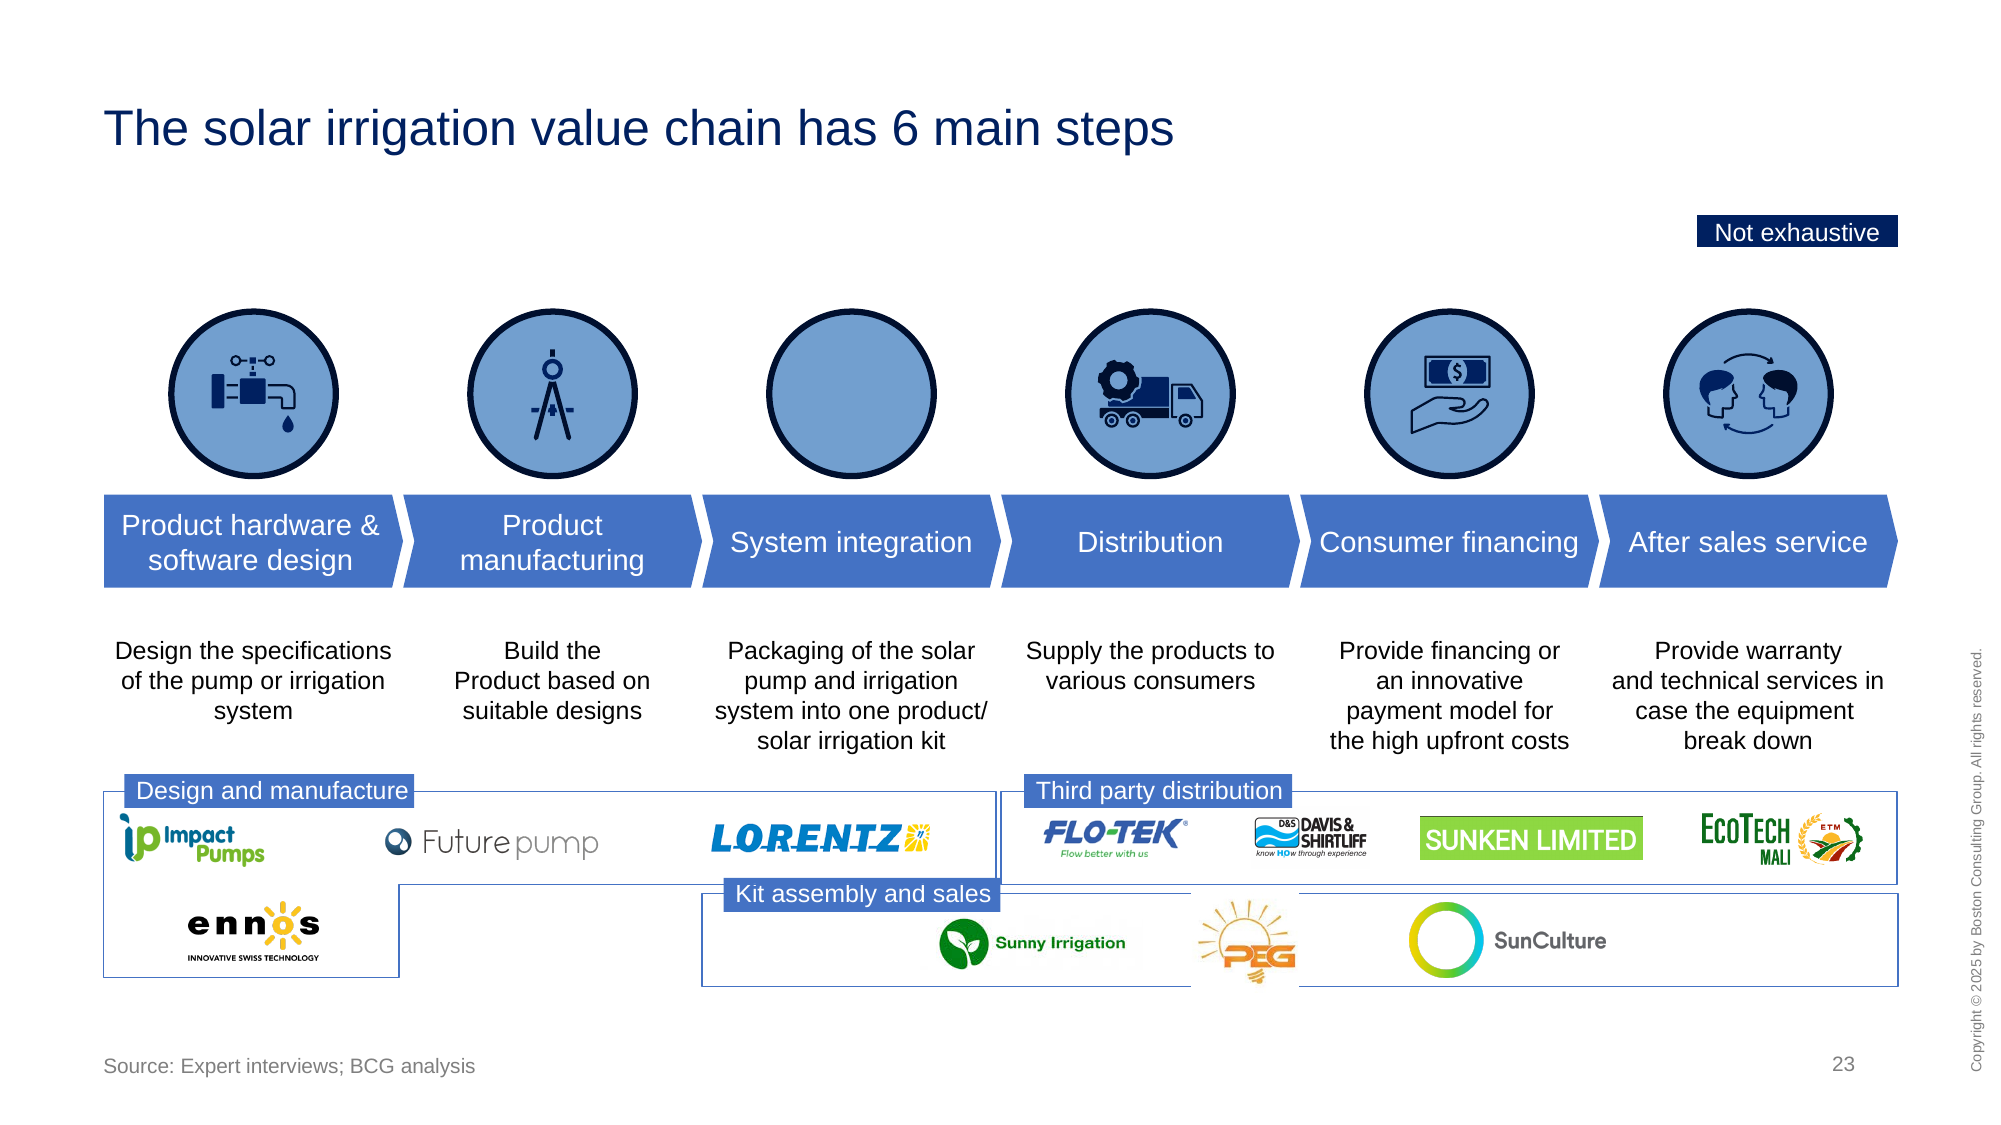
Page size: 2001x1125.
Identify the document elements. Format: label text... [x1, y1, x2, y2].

text_box Kit assembly and sales [723, 877, 1001, 912]
text_box Source: Expert interviews; BCG analysis [103, 1056, 1585, 1078]
text_box Product manufacturing [403, 494, 703, 588]
text_box Design and manufacture [124, 774, 415, 808]
text_box Provide warranty and technical services in case the equipment break down [1599, 634, 1898, 767]
picture [1692, 807, 1869, 869]
picture [920, 915, 1143, 970]
picture [1191, 889, 1299, 993]
picture [365, 806, 619, 877]
text_box Build the Product based on suitable designs [403, 634, 702, 767]
text_box [1367, 311, 1532, 477]
picture [1420, 816, 1643, 860]
text_box Design the specifications of the pump or irrigation system [104, 634, 403, 767]
picture [1029, 808, 1202, 871]
text_box Provide financing or an innovative payment model for the high upfront costs [1300, 634, 1599, 767]
text_box Consumer financing [1300, 494, 1600, 588]
picture [1251, 806, 1370, 870]
text_box Supply the products to various consumers [1001, 634, 1300, 767]
text_box [470, 311, 635, 477]
picture [107, 809, 273, 874]
text_box [1068, 311, 1233, 477]
text_box Packaging of the solar pump and irrigation system into one product/ solar irrigation kit [702, 634, 1001, 767]
text_box System integration [702, 494, 1002, 588]
title The solar irrigation value chain has 6 main steps [103, 102, 1897, 157]
text_box After sales service [1599, 494, 1898, 588]
text_box Third party distribution [1024, 774, 1293, 808]
text_box Distribution [1001, 494, 1301, 588]
text_box Product hardware & software design [104, 494, 404, 588]
picture [1409, 902, 1606, 978]
text_box Not exhaustive [1697, 215, 1898, 247]
text_box Kit assembly and sales [723, 877, 995, 884]
text_box [1666, 311, 1831, 477]
picture [188, 901, 319, 961]
picture [711, 816, 930, 860]
text_box [769, 311, 934, 477]
text_box [171, 311, 336, 477]
